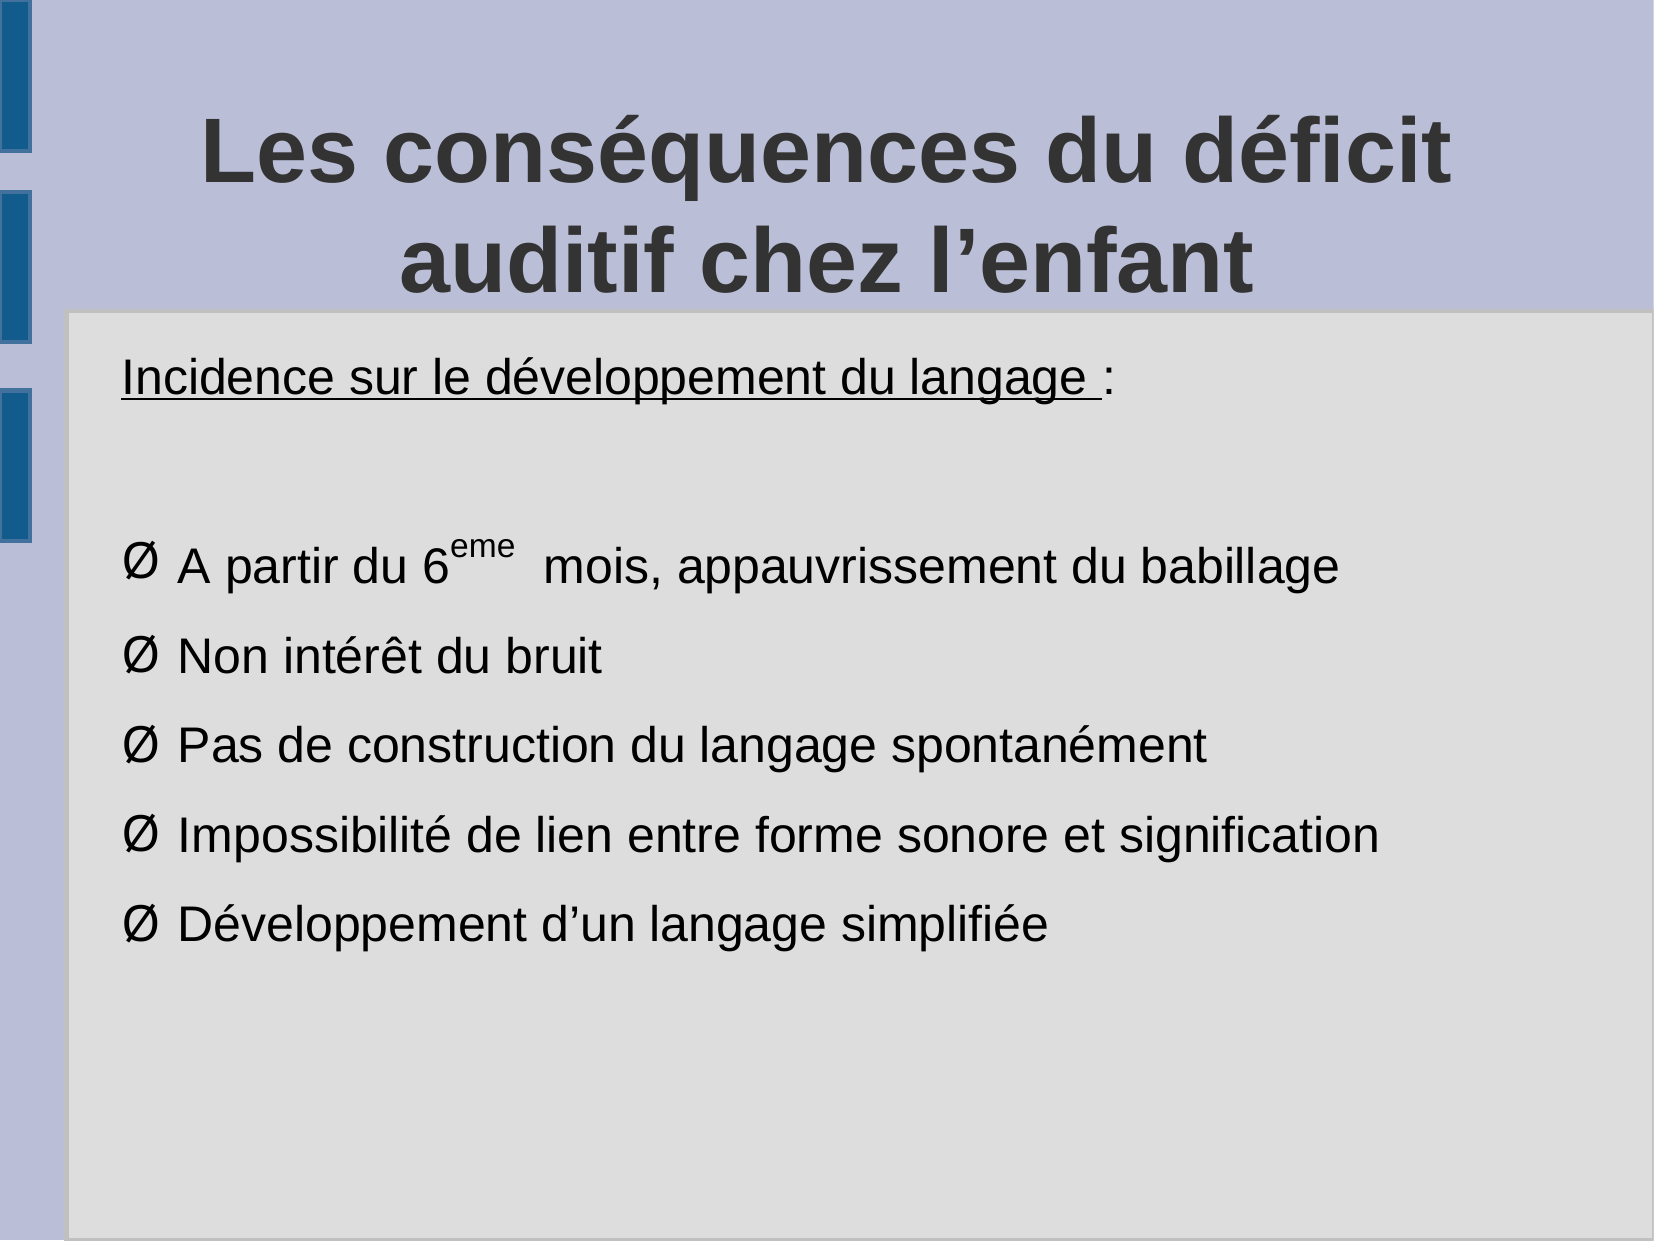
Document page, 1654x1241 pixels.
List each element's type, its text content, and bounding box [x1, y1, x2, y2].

list Incidence sur le développement du langage : A partir du 6eme mois, appauvrissement du babillage Non intérêt du bruit Pas de construction du langage spontanément Impossibilité de lien entre forme sonore et signification Développement d’un langage simplifiée [121, 344, 1534, 1127]
title Les conséquences du déficit auditif chez l’enfant [121, 91, 1534, 299]
